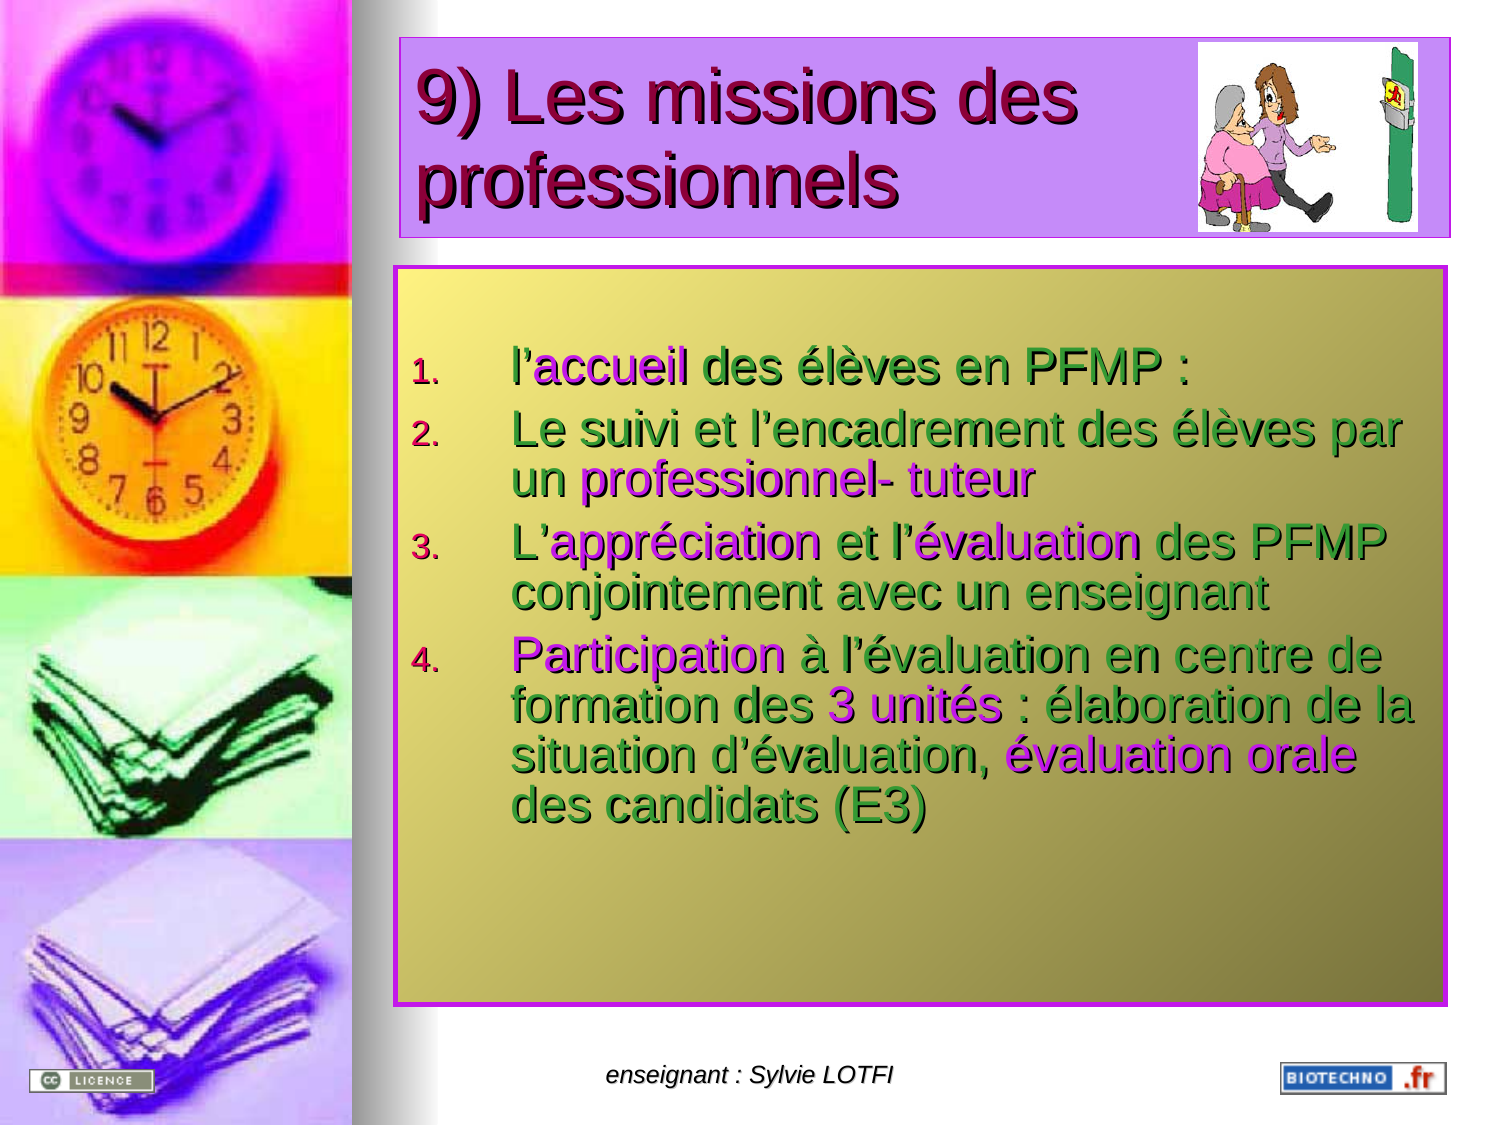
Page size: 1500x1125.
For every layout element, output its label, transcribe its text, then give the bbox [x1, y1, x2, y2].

picture [1198, 42, 1418, 232]
title 9) Les missions des professionnels [399, 37, 1450, 238]
picture [1280, 1062, 1447, 1095]
list l’accueil des élèves en PFMP : Le suivi et l’encadrement des élèves par un professionnel- tuteur L’appréciation et l’évaluation des PFMP conjointement avec un enseignant Participation à l’évaluation en centre de formation des 3 unités : élaboration de la situation d’évaluation, évaluation orale des candidats (E3) [395, 267, 1446, 1005]
picture [0, 0, 352, 1125]
